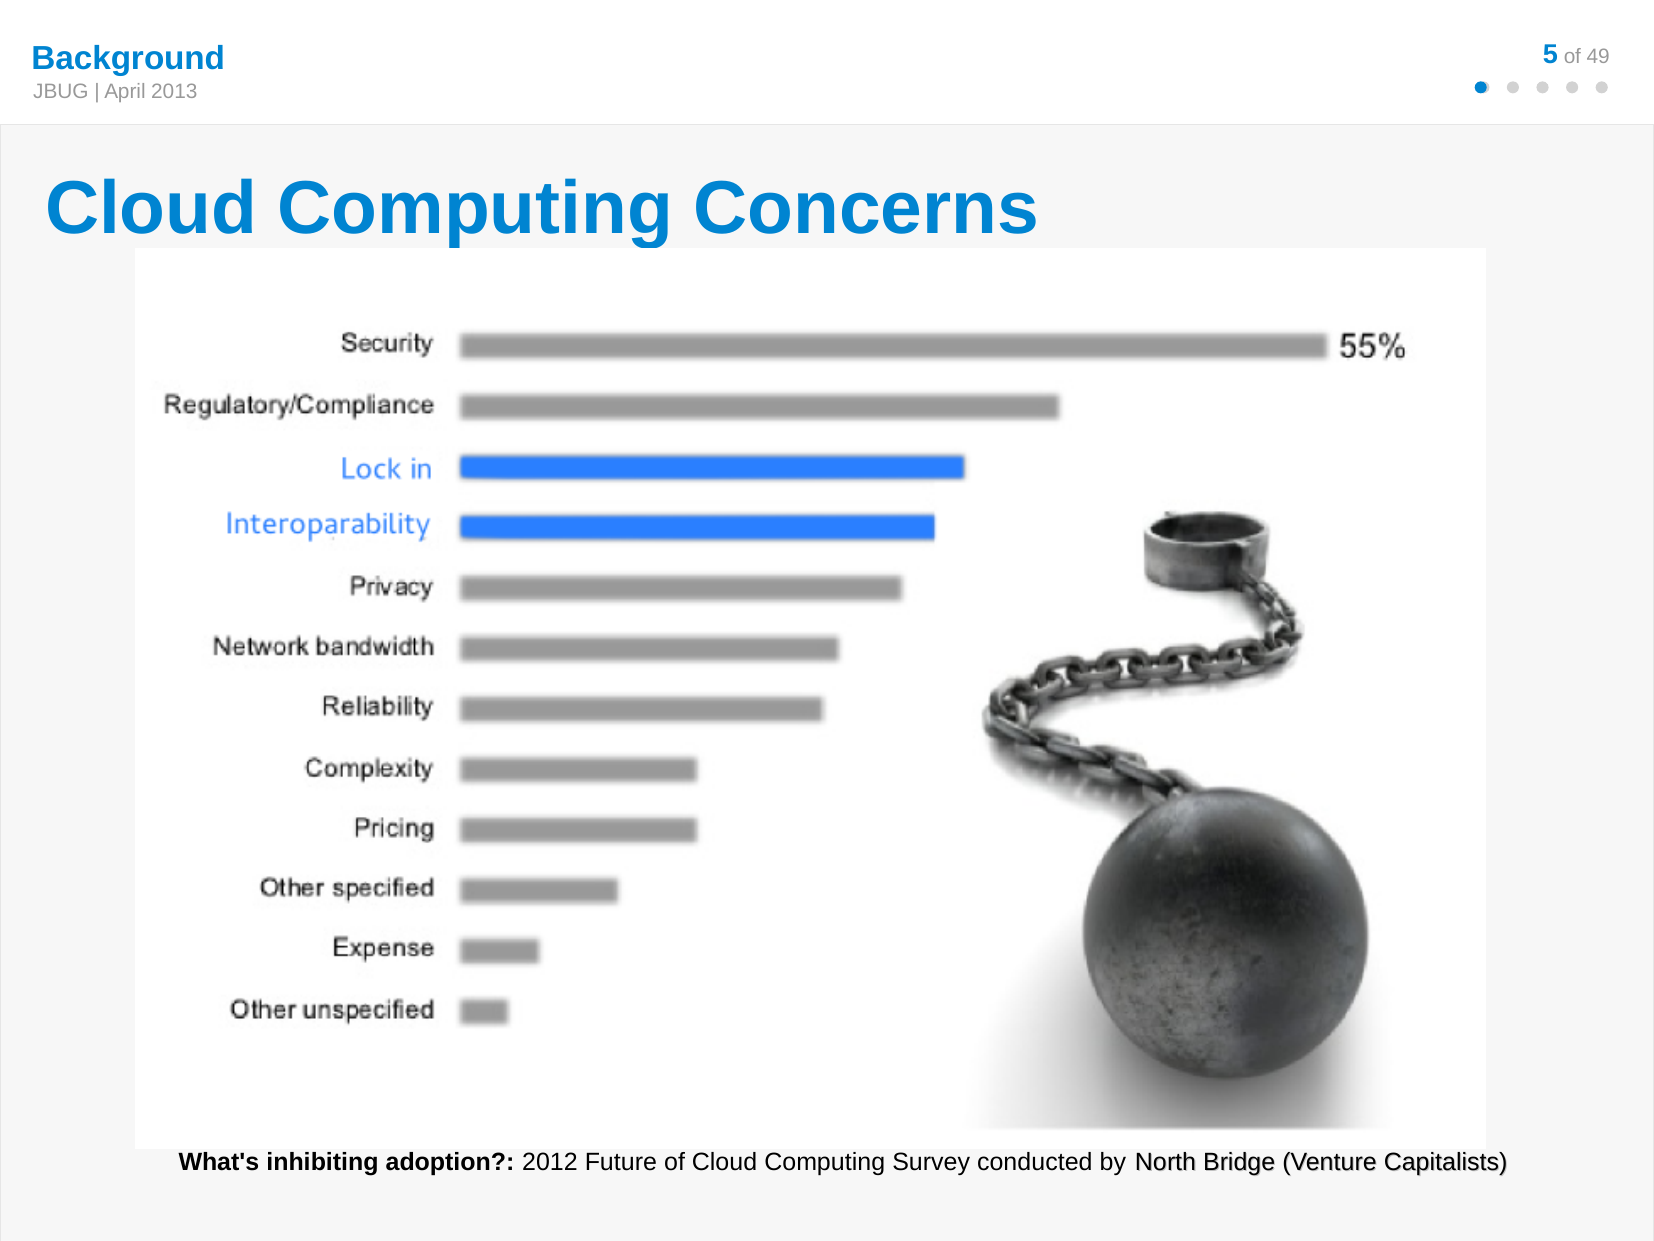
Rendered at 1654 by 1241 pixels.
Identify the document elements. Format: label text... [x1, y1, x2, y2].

text_box [1595, 81, 1608, 94]
title JBUG | April 2013 [33, 76, 1090, 107]
text_box [1566, 81, 1579, 94]
title Cloud Computing Concerns [45, 165, 1624, 250]
text_box [0, 124, 1654, 1241]
title <number> of 49 [1489, 31, 1610, 78]
text_box [1536, 81, 1549, 94]
title Background [31, 39, 251, 77]
text_box What's inhibiting adoption?: 2012 Future of Cloud Computing Survey conducted by North Bridge (Venture Capitalists) [148, 1125, 1540, 1227]
picture [135, 248, 1486, 1150]
text_box [1506, 81, 1520, 94]
text_box [1474, 81, 1490, 94]
